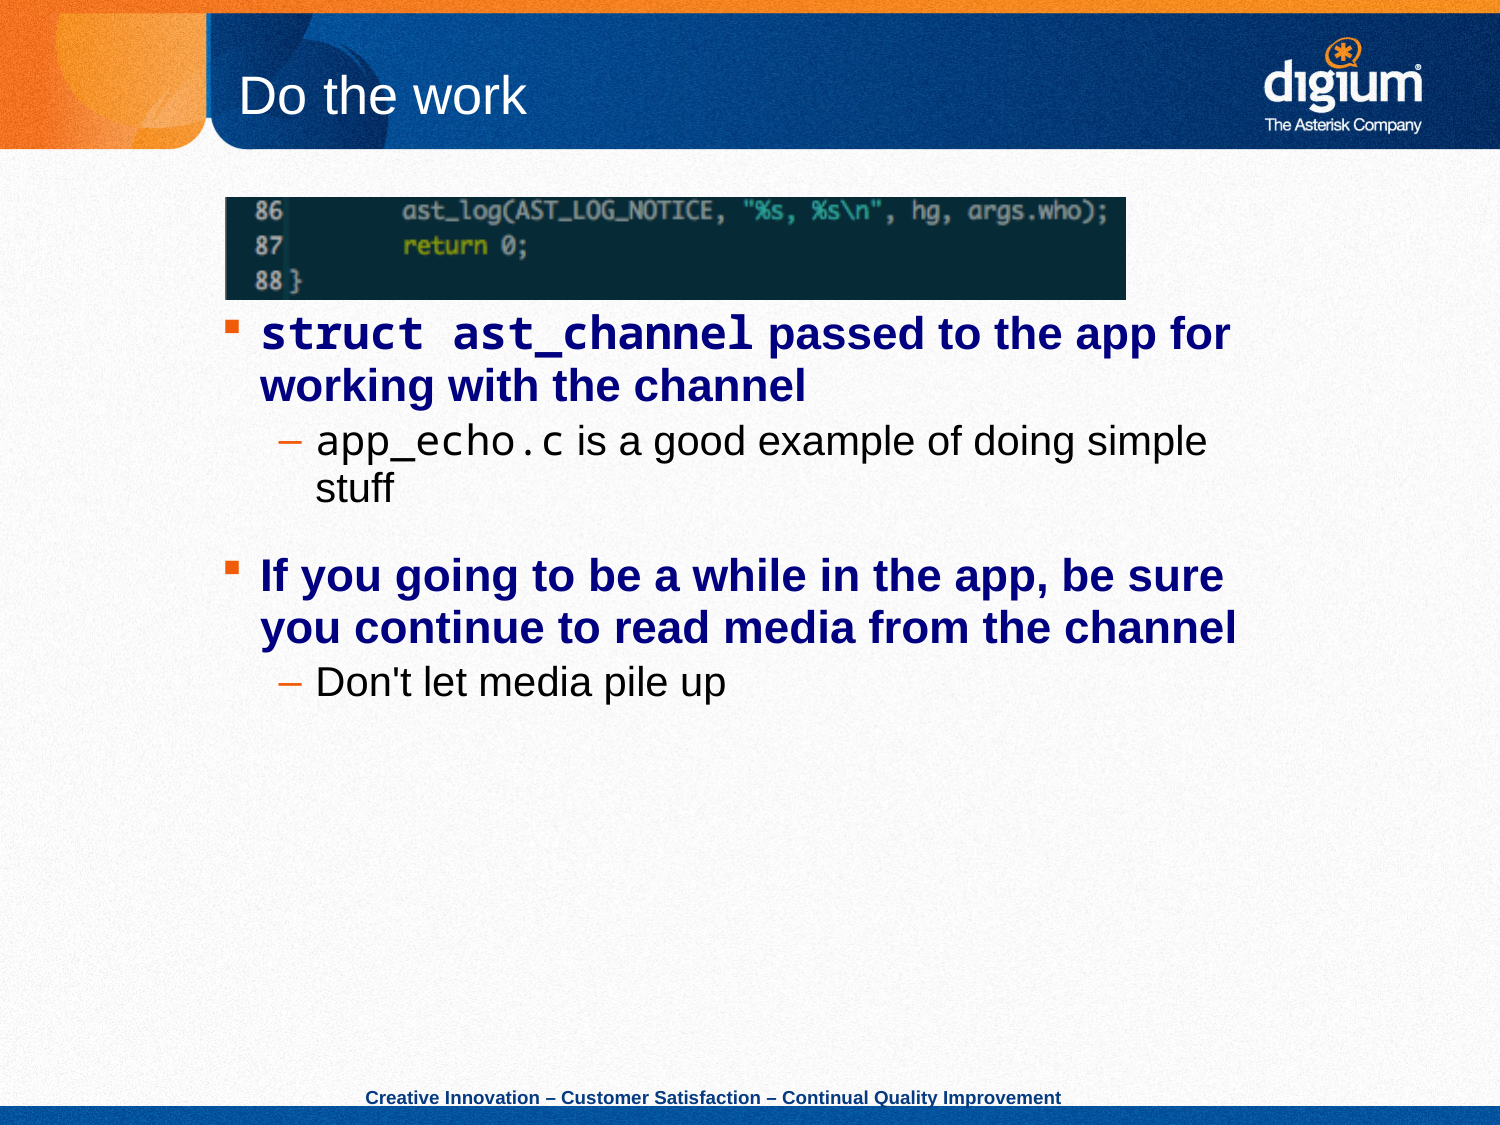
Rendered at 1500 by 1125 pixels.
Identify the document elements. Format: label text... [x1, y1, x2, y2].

list struct ast_channel passed to the app for working with the channel app_echo.c is a good example of doing simple stuff If you going to be a while in the app, be sure you continue to read media from the channel Don't let media pile up [206, 299, 1301, 877]
title Do the work [238, 27, 1243, 127]
picture [0, 0, 1500, 1125]
